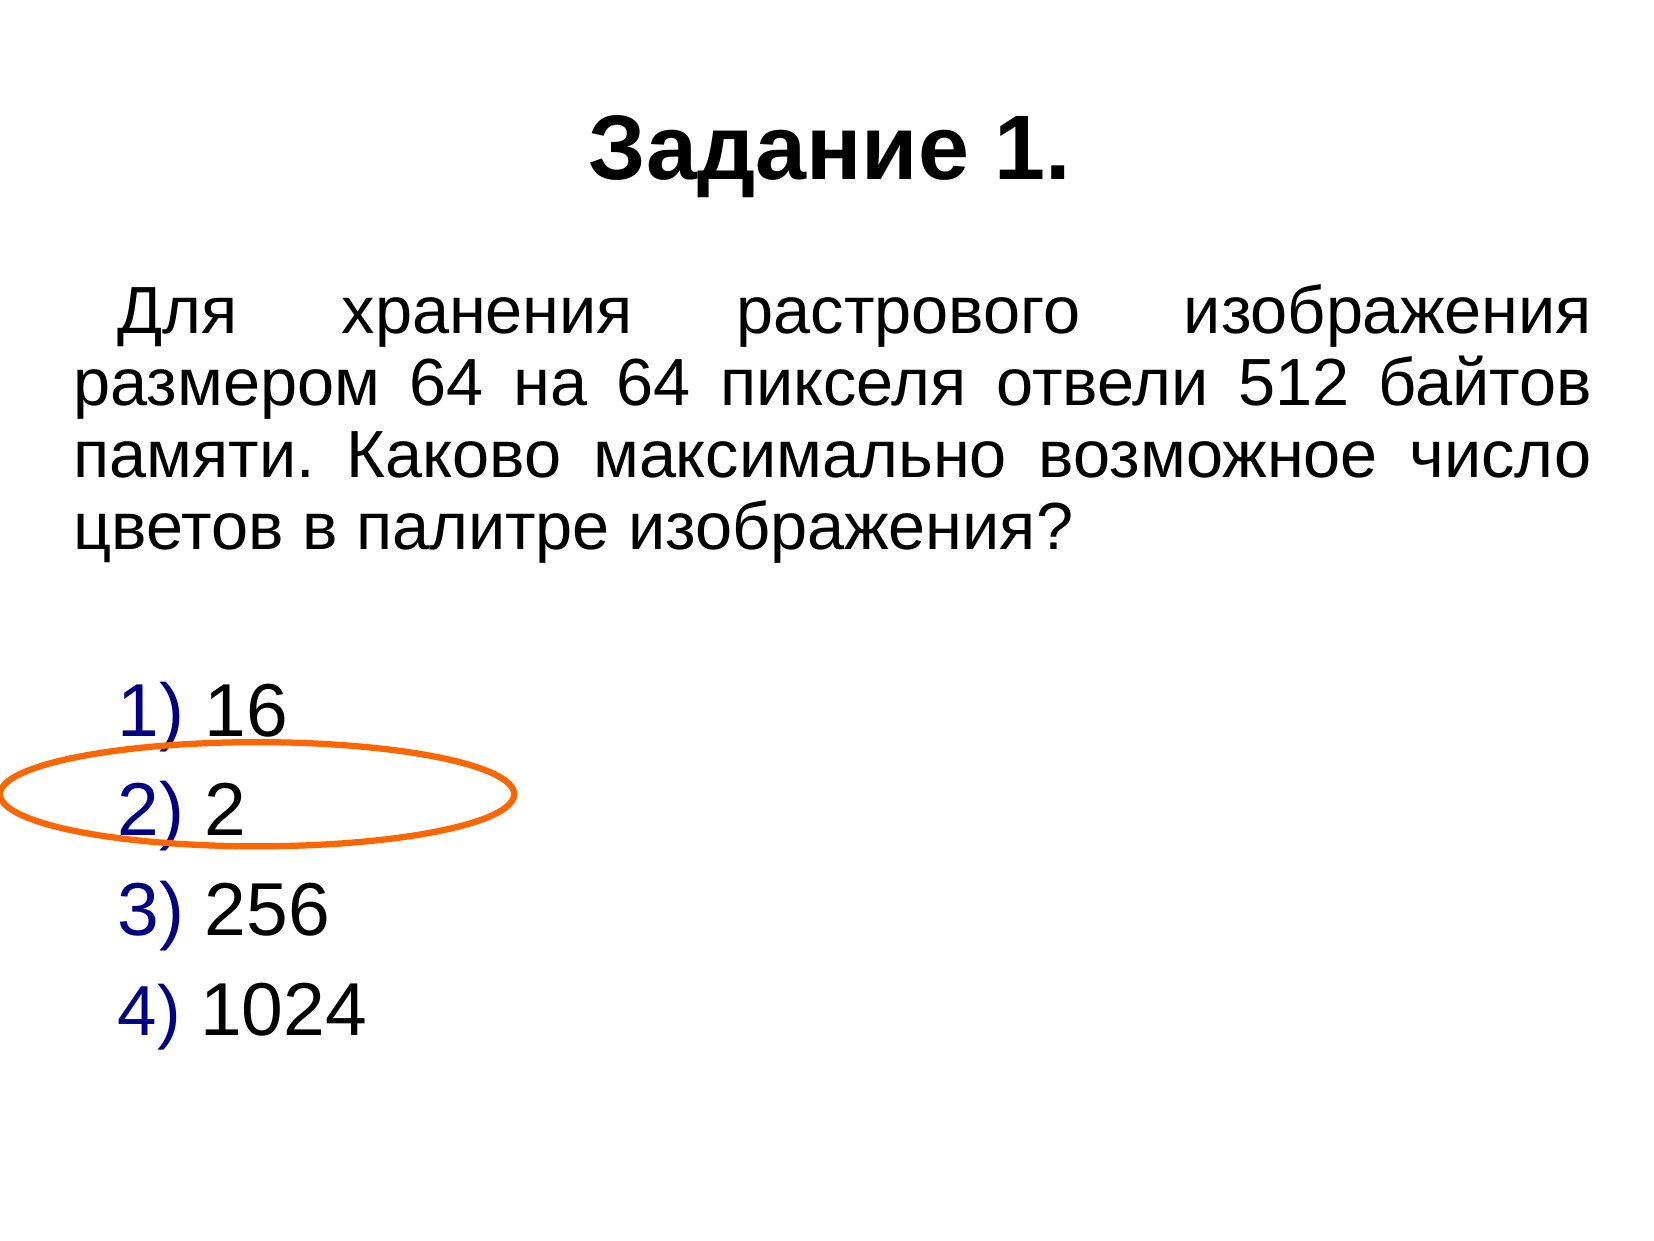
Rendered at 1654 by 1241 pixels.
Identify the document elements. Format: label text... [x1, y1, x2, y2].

list Для хранения растрового изображения размером 64 на 64 пикселя отвели 512 байтов памяти. Каково максимально возможное число цветов в палитре изображения? 16 2 256 1024 [58, 746, 510, 843]
title Задание 1. [82, 68, 1571, 268]
list Для хранения растрового изображения размером 64 на 64 пикселя отвели 512 байтов памяти. Каково максимально возможное число цветов в палитре изображения? 16 2 256 1024 [58, 268, 1609, 1194]
